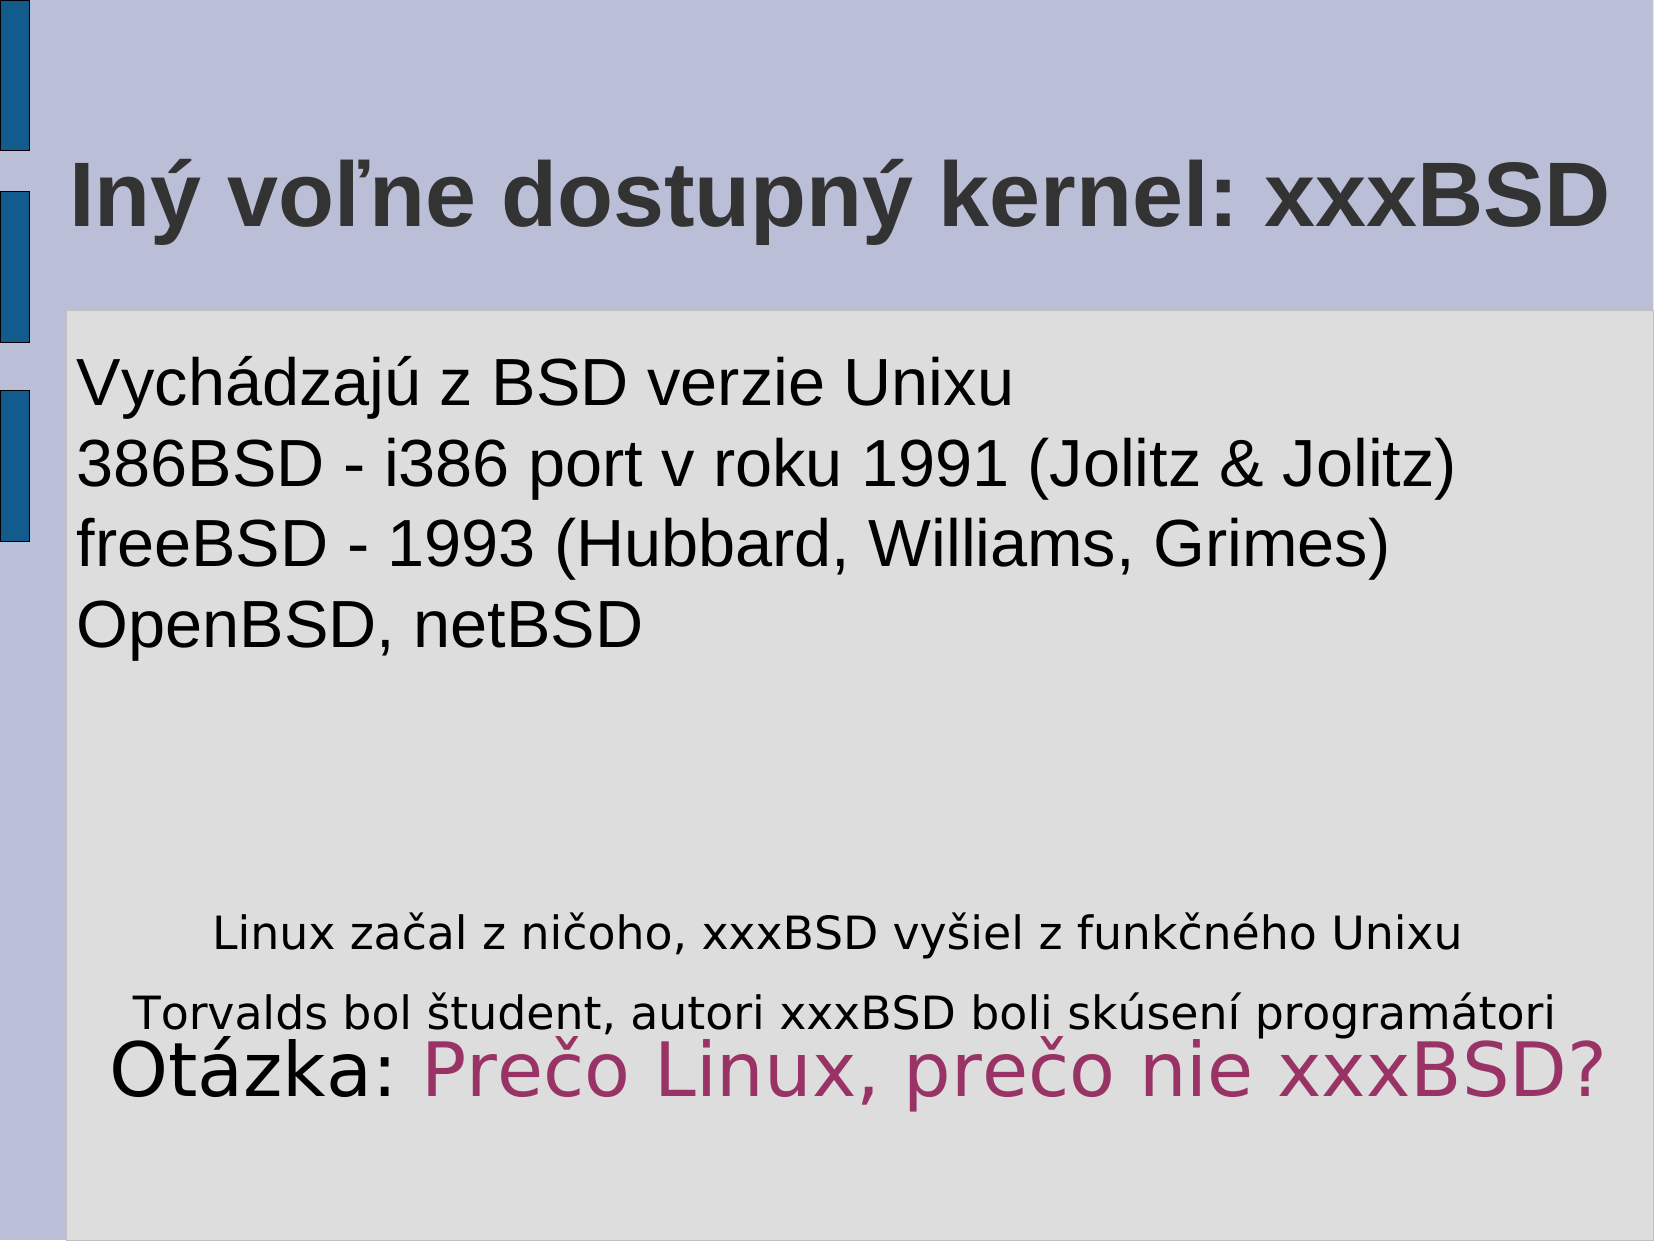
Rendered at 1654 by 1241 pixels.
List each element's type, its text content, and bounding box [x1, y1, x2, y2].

text_box Otázka: Prečo Linux, prečo nie xxxBSD? [94, 1019, 1623, 1123]
text_box Linux začal z ničoho, xxxBSD vyšiel z funkčného Unixu Torvalds bol študent, autori xxxBSD boli skúsení programátori [118, 872, 1630, 1021]
list Vychádzajú z BSD verzie Unixu 386BSD - i386 port v roku 1991 (Jolitz & Jolitz) freeBSD - 1993 (Hubbard, Williams, Grimes) OpenBSD, netBSD [59, 344, 1654, 798]
title Iný voľne dostupný kernel: xxxBSD [59, 87, 1625, 302]
